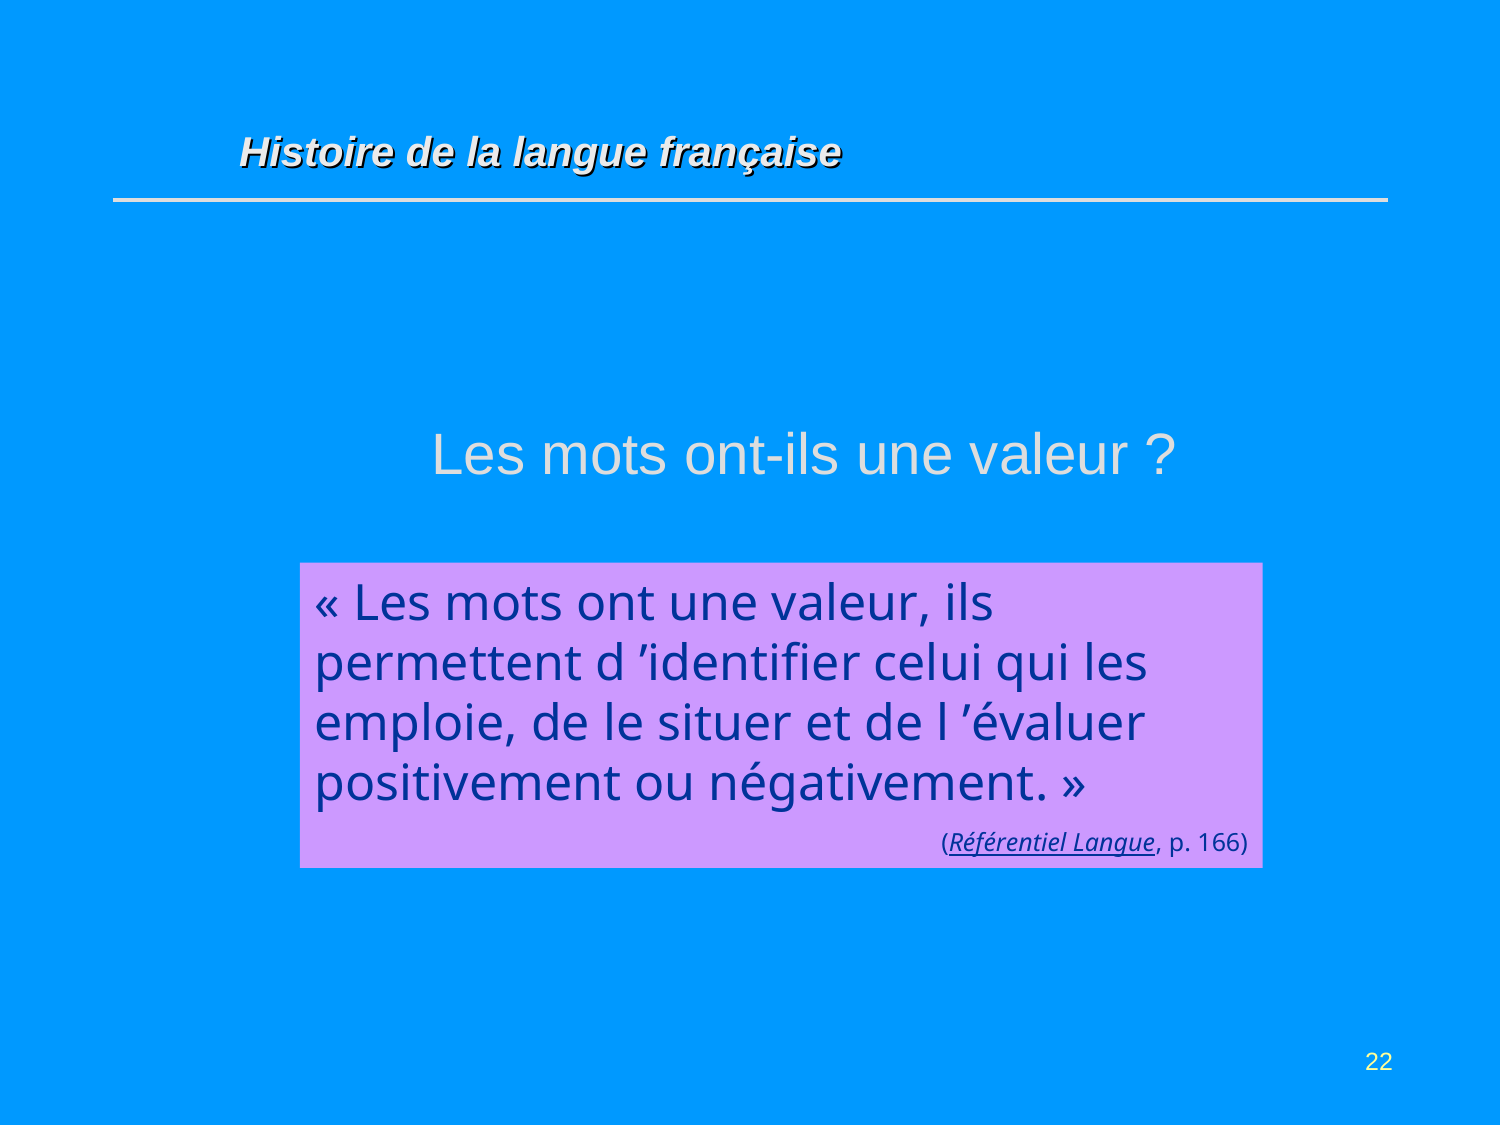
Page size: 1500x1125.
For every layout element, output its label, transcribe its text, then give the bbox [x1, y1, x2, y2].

text_box « Les mots ont une valeur, ils permettent d ’identifier celui qui les emploie, de le situer et de l ’évaluer positivement ou négativement. » (Référentiel Langue, p. 166) [299, 562, 1263, 868]
text_box Histoire de la langue française [224, 116, 858, 183]
text_box Les mots ont-ils une valeur ? [237, 399, 1375, 496]
